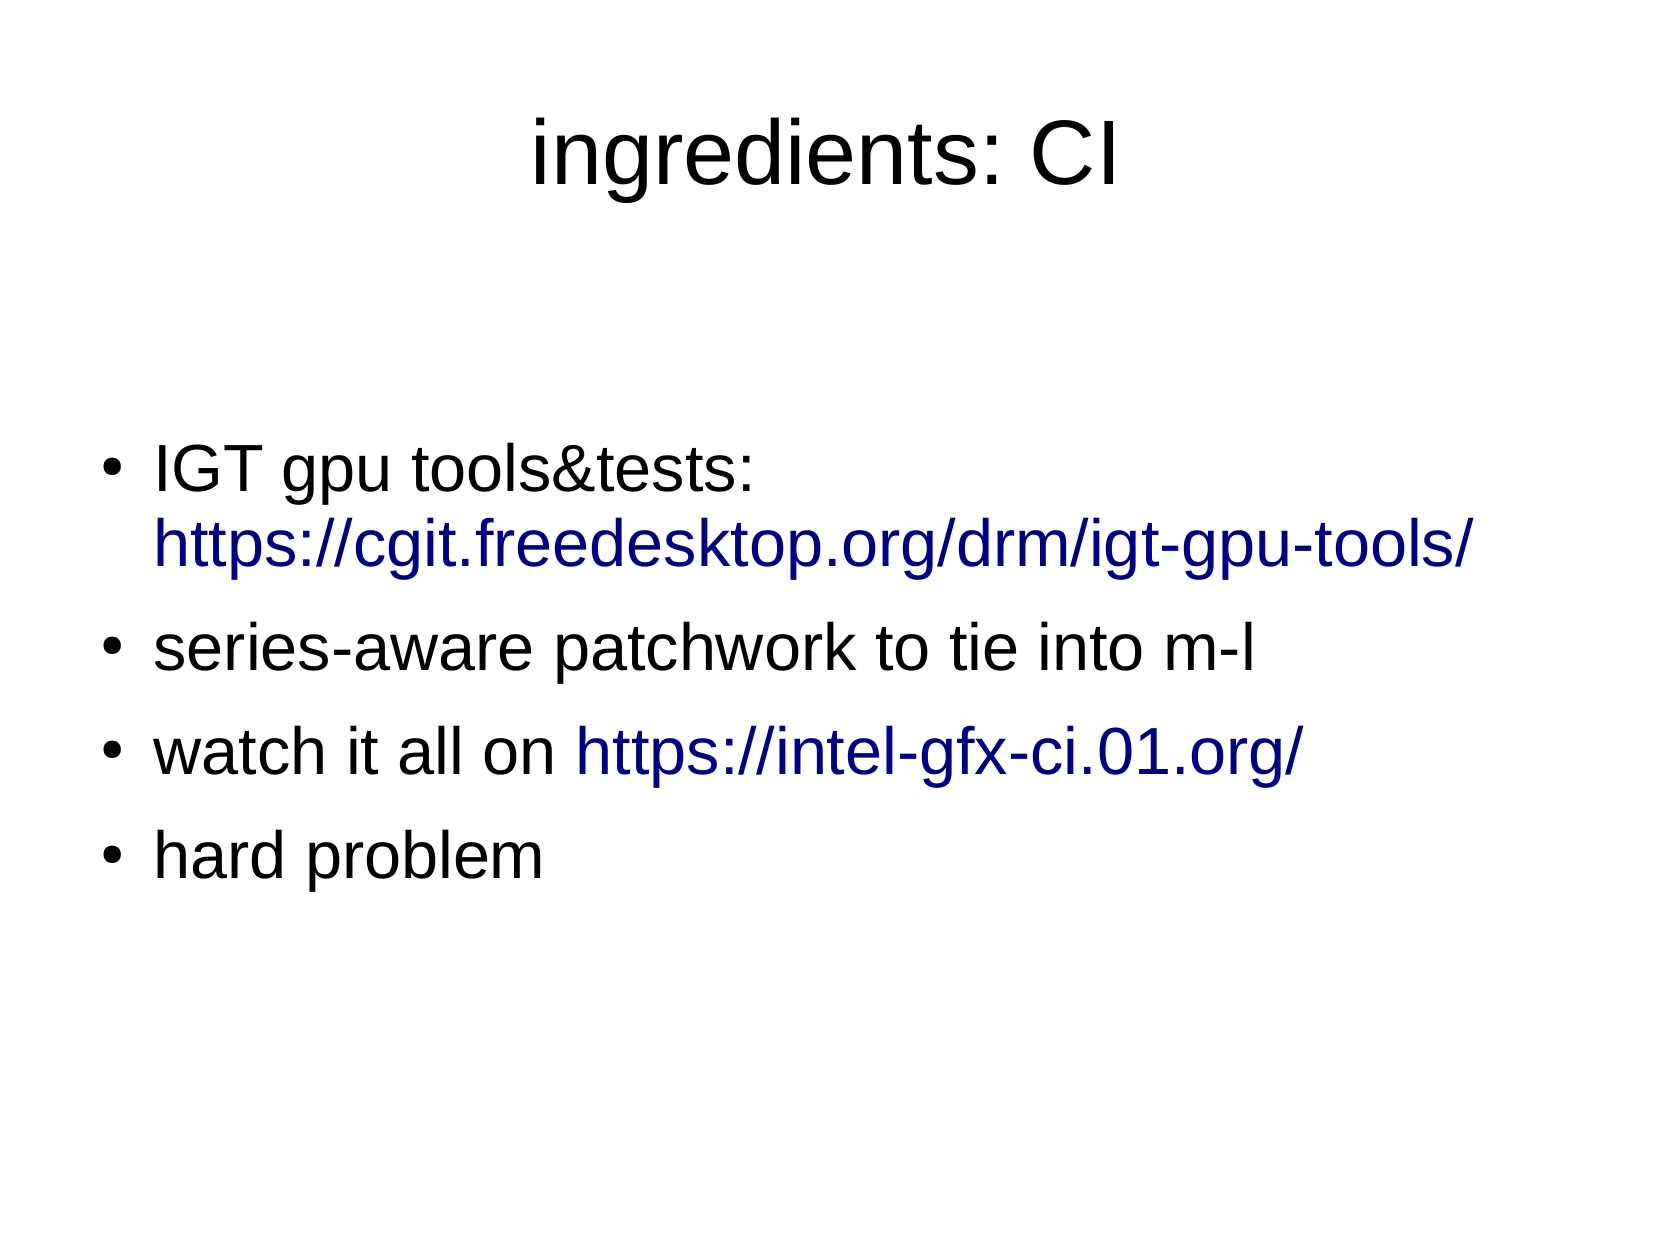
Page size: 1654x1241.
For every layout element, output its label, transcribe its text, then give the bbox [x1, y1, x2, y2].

list IGT gpu tools&tests: https://cgit.freedesktop.org/drm/igt-gpu-tools/ series-aware patchwork to tie into m-l watch it all on https://intel-gfx-ci.01.org/ hard problem [82, 431, 1571, 1021]
title ingredients: CI [82, 49, 1571, 257]
